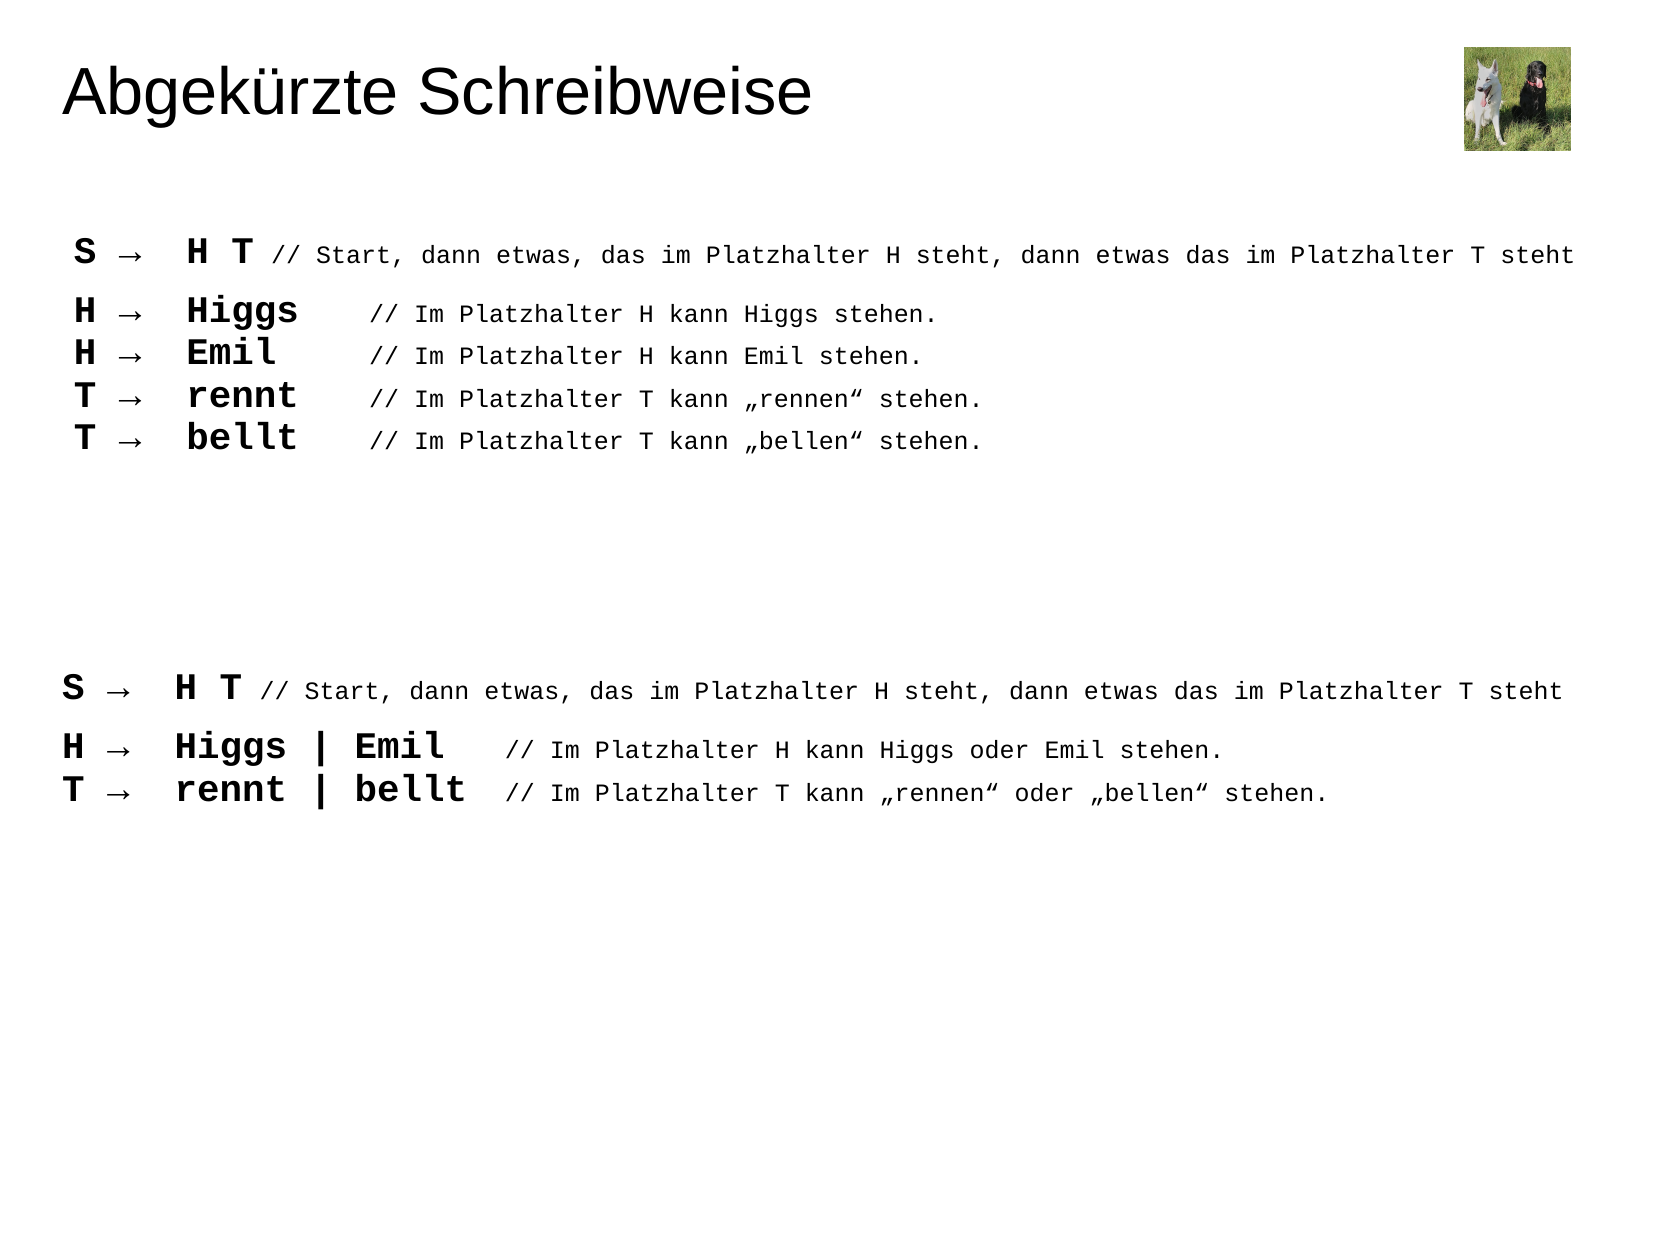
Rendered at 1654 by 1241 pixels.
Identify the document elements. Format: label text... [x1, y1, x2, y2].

text_box S → H T // Start, dann etwas, das im Platzhalter H steht, dann etwas das im Platzhalter T steht [59, 224, 1607, 283]
picture [1464, 47, 1571, 151]
text_box H → Higgs // Im Platzhalter H kann Higgs stehen. H → Emil // Im Platzhalter H kann Emil stehen. T → rennt // Im Platzhalter T kann „rennen“ stehen. T → bellt // Im Platzhalter T kann „bellen“ stehen. [59, 283, 1607, 497]
text_box Abgekürzte Schreibweise [47, 47, 1087, 154]
text_box S → H T // Start, dann etwas, das im Platzhalter H steht, dann etwas das im Platzhalter T steht [47, 660, 1595, 719]
text_box H → Higgs | Emil // Im Platzhalter H kann Higgs oder Emil stehen. T → rennt | bellt // Im Platzhalter T kann „rennen“ oder „bellen“ stehen. [47, 719, 1595, 872]
